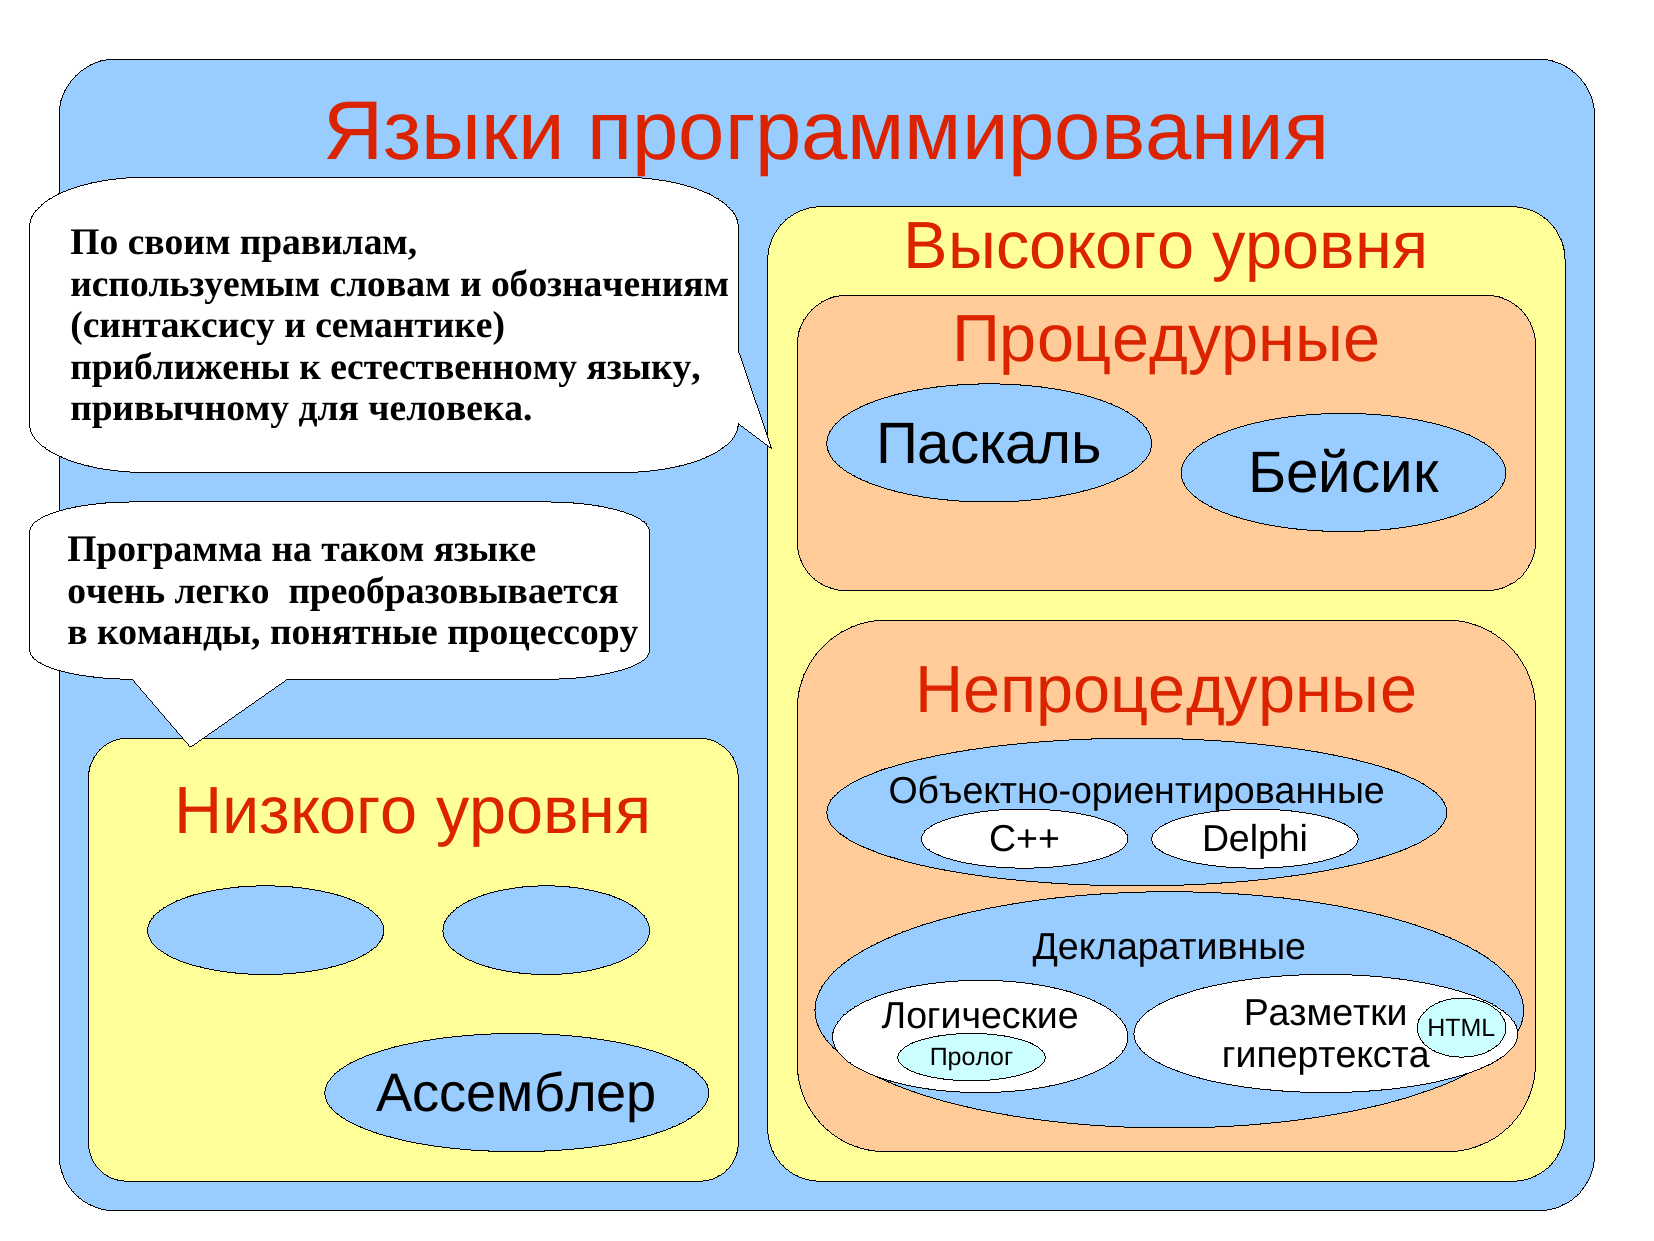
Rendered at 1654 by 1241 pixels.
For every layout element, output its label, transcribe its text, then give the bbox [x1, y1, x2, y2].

text_box [147, 885, 384, 975]
text_box Высокого уровня [767, 206, 1566, 1182]
text_box С++ [921, 809, 1128, 869]
text_box Программа на таком языке очень легко преобразовывается в команды, понятные процессору [29, 501, 650, 747]
text_box Объектно-ориентированные [826, 738, 1447, 886]
text_box [442, 885, 650, 975]
text_box Логические [832, 980, 1128, 1093]
text_box Ассемблер [324, 1033, 709, 1152]
text_box HTML [1417, 998, 1506, 1058]
text_box Пролог [897, 1033, 1046, 1081]
text_box Процедурные [797, 295, 1536, 591]
text_box Языки программирования [59, 59, 1595, 1211]
text_box По своим правилам, используемым словам и обозначениям (синтаксису и семантике) приближены к естественному языку, привычному для человека. [29, 177, 772, 473]
text_box Непроцедурные [797, 620, 1536, 1152]
text_box Delphi [1151, 809, 1359, 869]
text_box Декларативные [814, 891, 1524, 1128]
text_box Паскаль [826, 383, 1152, 502]
text_box Бейсик [1181, 413, 1506, 532]
text_box Низкого уровня [88, 738, 739, 1182]
text_box Разметки гипертекста [1133, 974, 1518, 1093]
